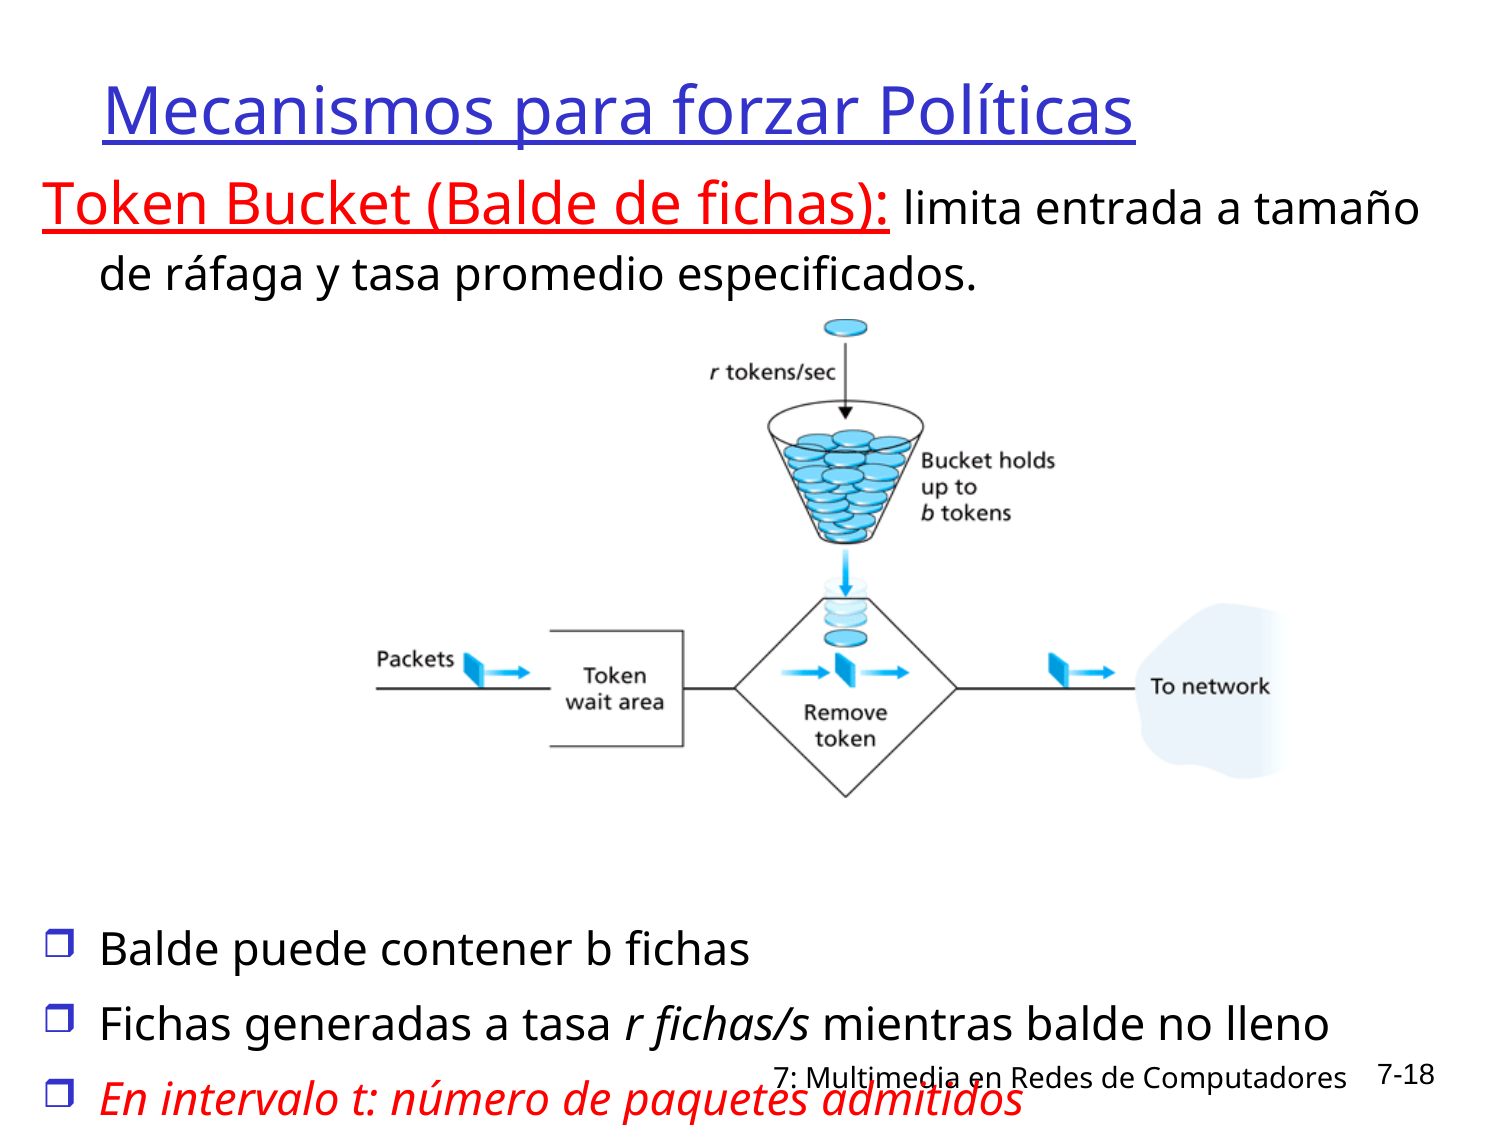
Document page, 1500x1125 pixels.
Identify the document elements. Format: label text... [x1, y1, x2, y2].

list Token Bucket (Balde de fichas): limita entrada a tamaño de ráfaga y tasa promedio especificados. Balde puede contener b fichas Fichas generadas a tasa r fichas/s mientras balde no lleno En intervalo t: número de paquetes admitidos <= (r t + b). [27, 154, 1463, 1071]
title Mecanismos para forzar Políticas [87, 37, 1363, 154]
